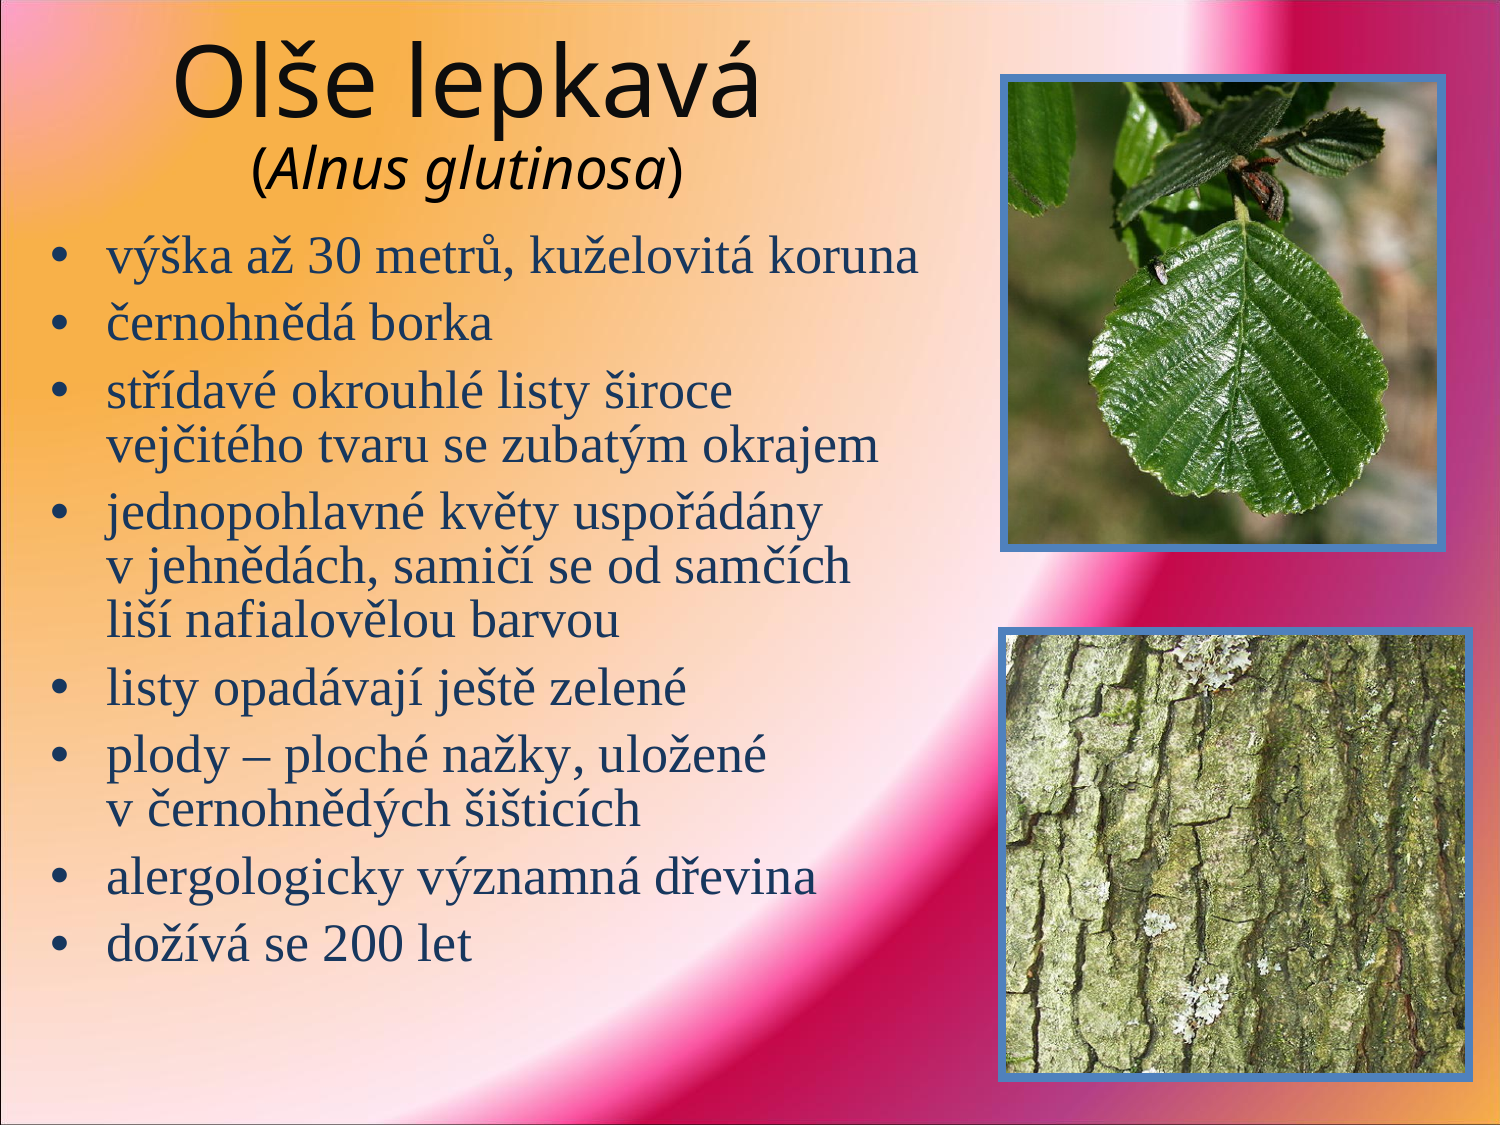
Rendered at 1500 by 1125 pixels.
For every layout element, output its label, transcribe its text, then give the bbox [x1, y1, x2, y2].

text_box Olše lepkavá (Alnus glutinosa) [0, 23, 936, 211]
picture [0, 0, 1500, 1125]
list výška až 30 metrů, kuželovitá koruna černohnědá borka střídavé okrouhlé listy široce vejčitého tvaru se zubatým okrajem jednopohlavné květy uspořádány v jehnědách, samičí se od samčích liší nafialovělou barvou listy opadávají ještě zelené plody – ploché nažky, uložené v černohnědých šišticích alergologicky významná dřevina dožívá se 200 let [35, 222, 938, 1106]
